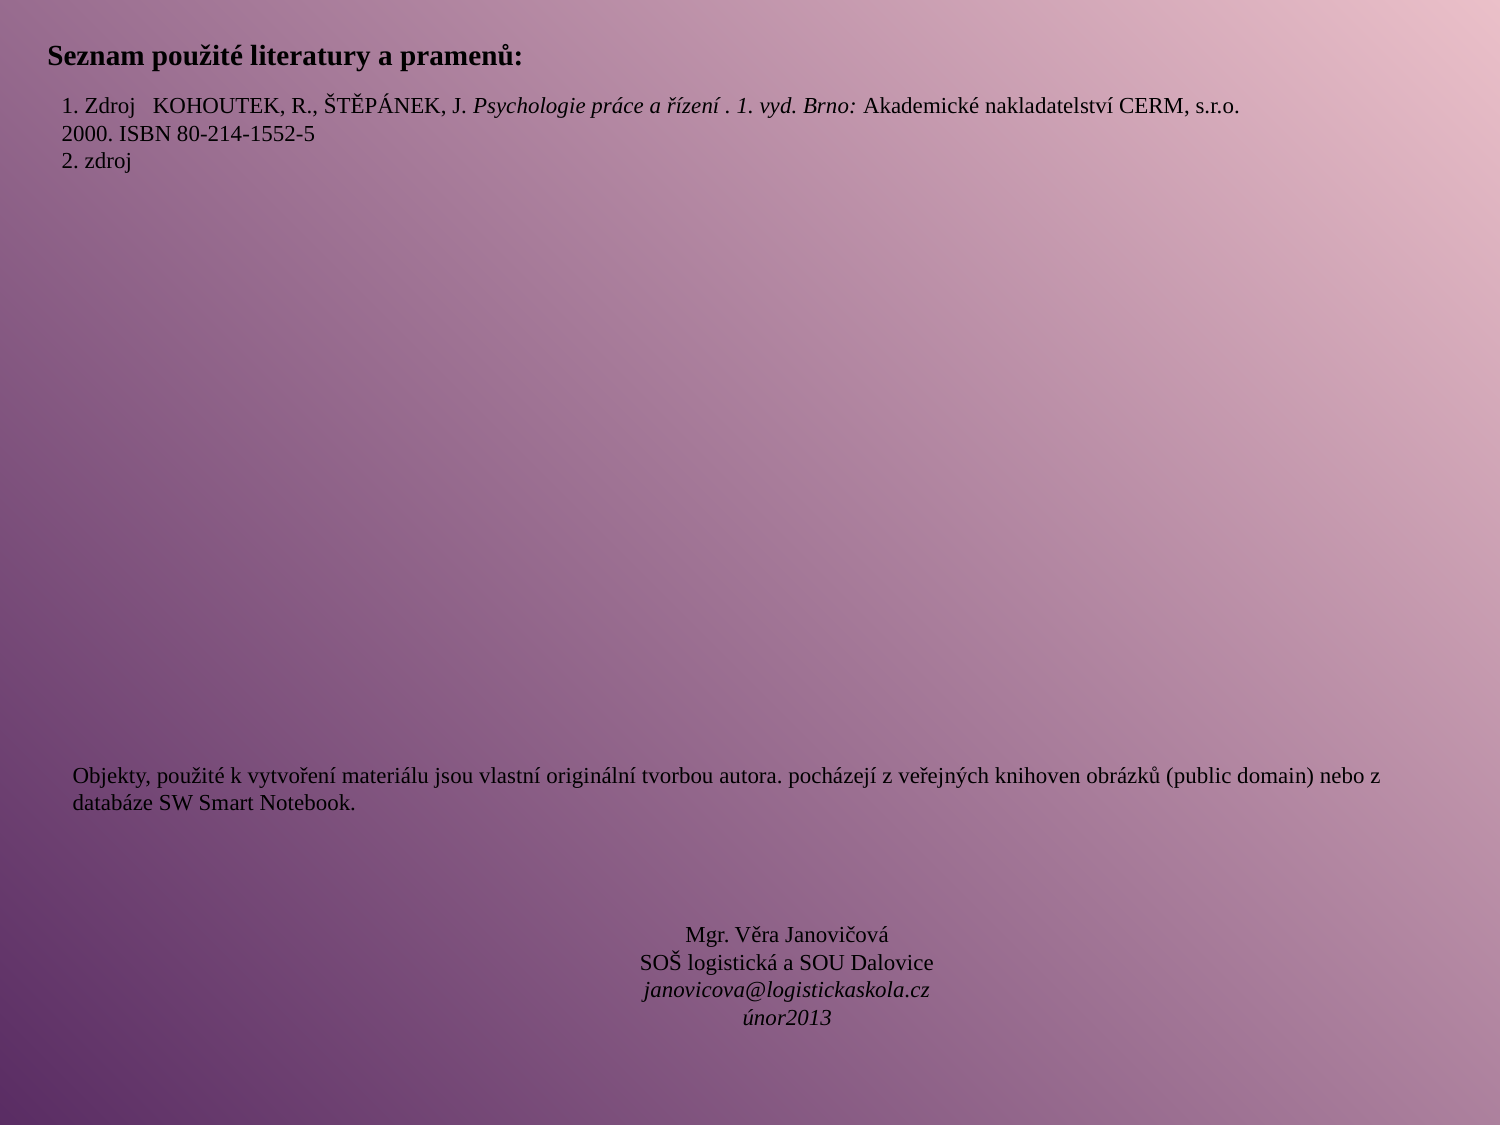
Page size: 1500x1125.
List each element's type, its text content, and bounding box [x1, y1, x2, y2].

text_box Mgr. Věra Janovičová SOŠ logistická a SOU Dalovice janovicova@logistickaskola.cz únor2013 [494, 913, 1080, 1035]
text_box Objekty, použité k vytvoření materiálu jsou vlastní originální tvorbou autora. pocházejí z veřejných knihoven obrázků (public domain) nebo z databáze SW Smart Notebook. [59, 753, 1441, 822]
text_box 1. Zdroj KOHOUTEK, R., ŠTĚPÁNEK, J. Psychologie práce a řízení . 1. vyd. Brno: Akademické nakladatelství CERM, s.r.o. 2000. ISBN 80-214-1552-5 2. zdroj [48, 84, 1310, 181]
text_box Seznam použité literatury a pramenů: [33, 29, 762, 78]
